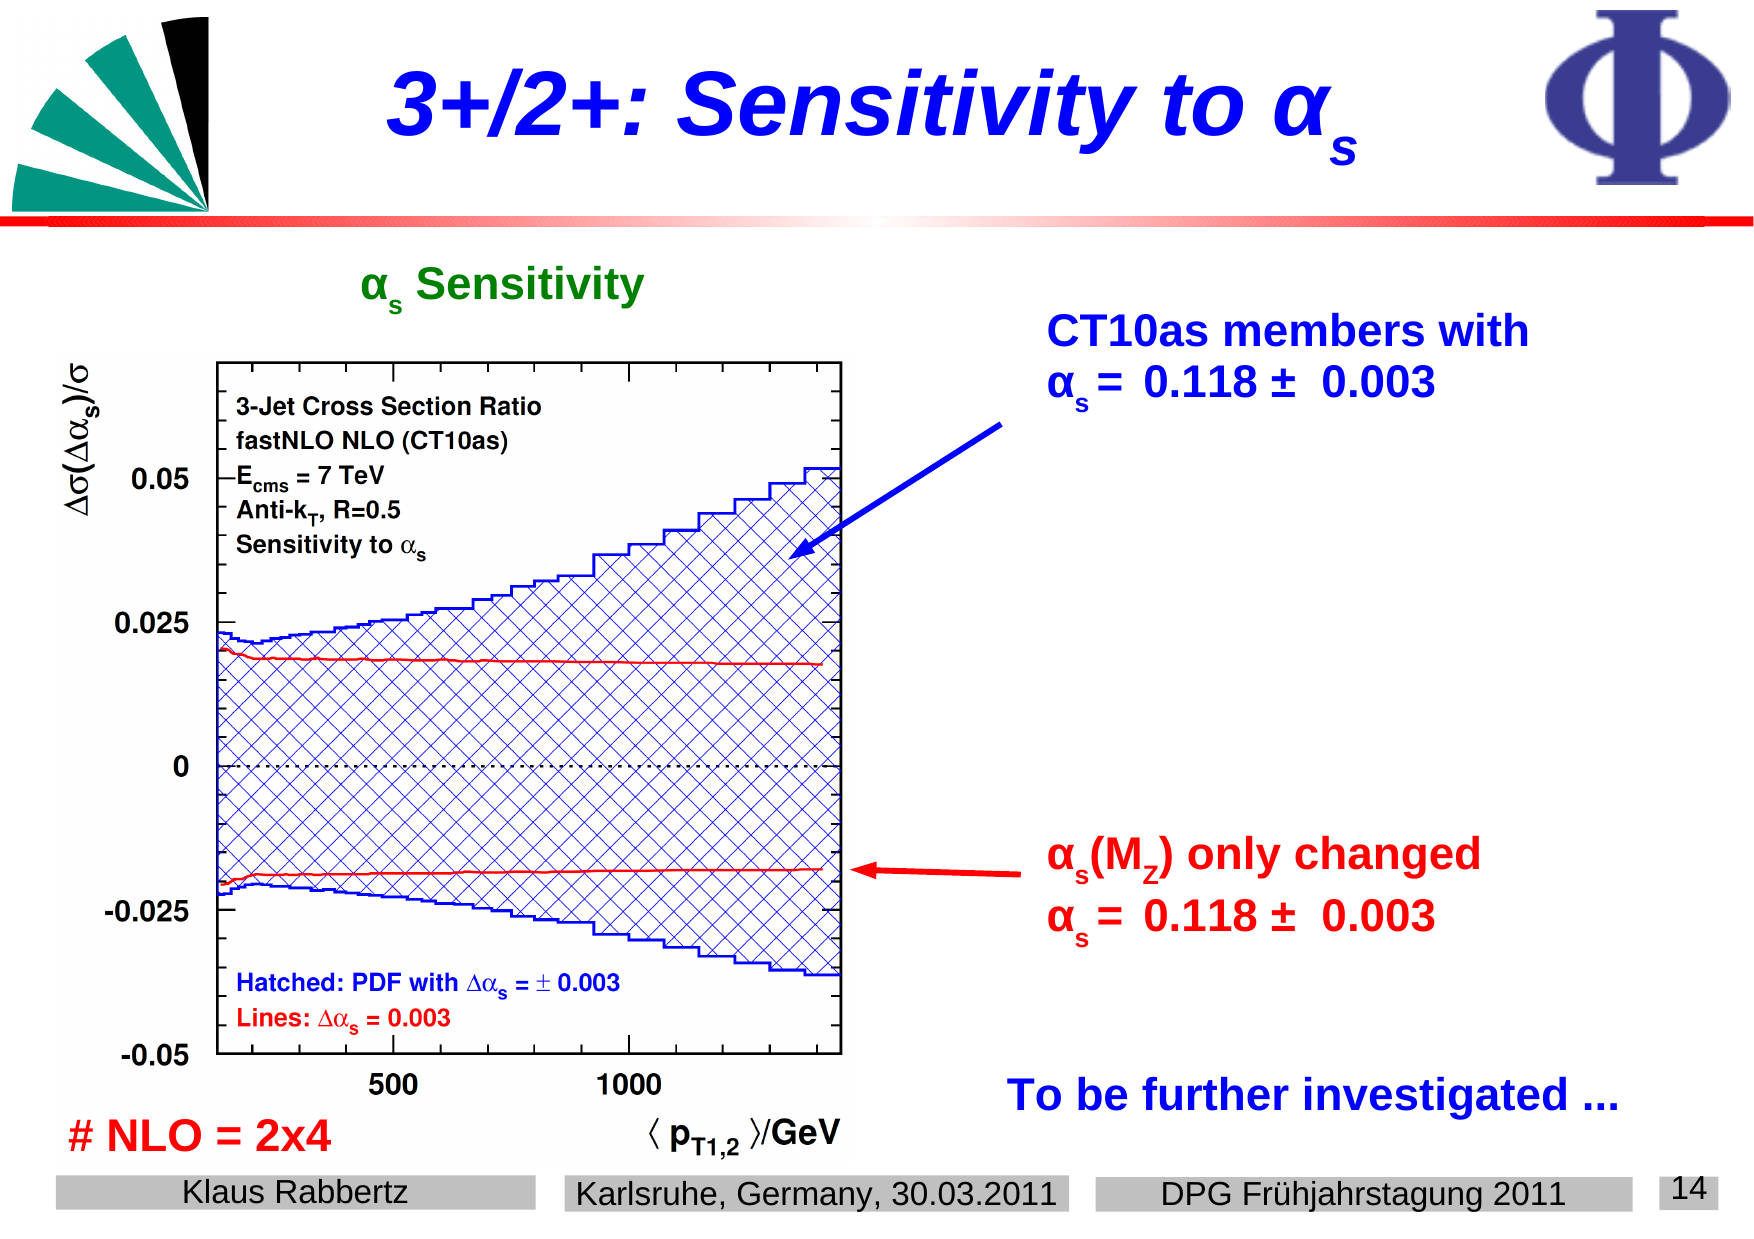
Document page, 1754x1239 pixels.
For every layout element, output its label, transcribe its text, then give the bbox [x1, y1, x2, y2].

picture [12, 17, 209, 214]
text_box αs(MZ) only changed αs = 0.118 ± 0.003 [1034, 822, 1495, 959]
text_box αs Sensitivity [348, 252, 657, 327]
title 3+/2+: Sensitivity to αs [220, 22, 1525, 207]
picture [1545, 10, 1731, 185]
text_box To be further investigated ... [995, 1063, 1633, 1127]
text_box # NLO = 2x4 [56, 1104, 344, 1168]
picture [55, 353, 853, 1163]
text_box CT10as members with αs = 0.118 ± 0.003 [1034, 298, 1544, 425]
